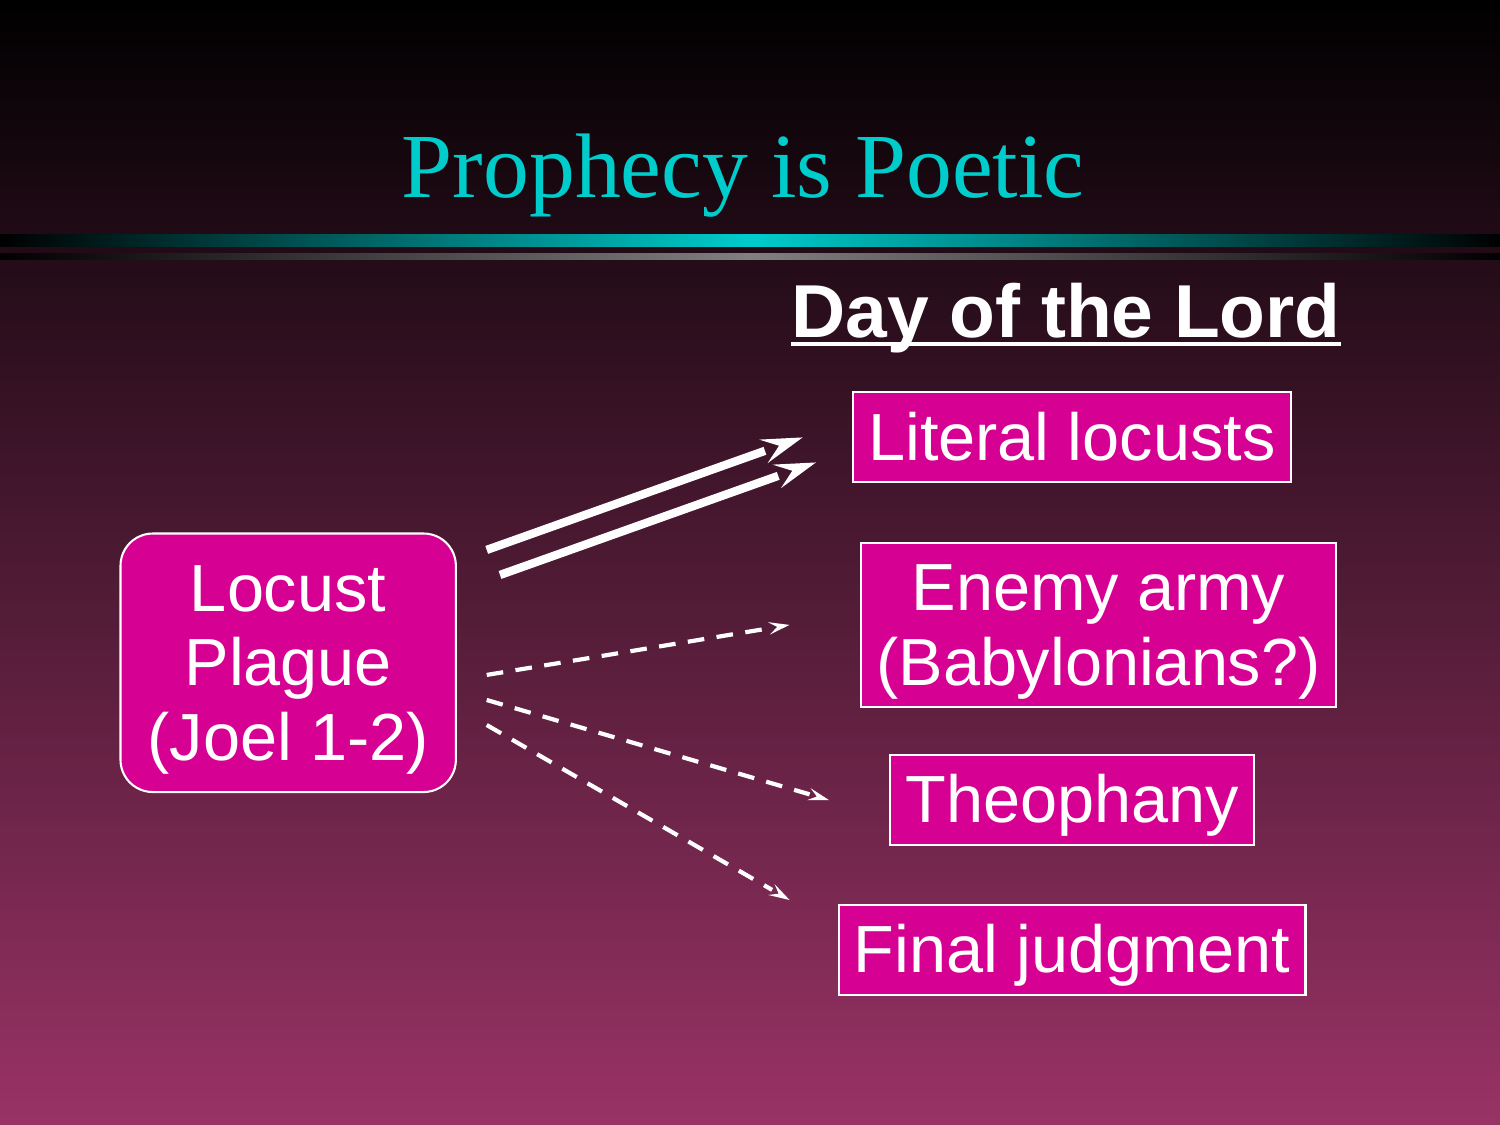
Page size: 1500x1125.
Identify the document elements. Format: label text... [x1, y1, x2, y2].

text_box Theophany [890, 754, 1254, 845]
title Prophecy is Poetic [99, 37, 1388, 225]
text_box Final judgment [838, 904, 1306, 995]
text_box Enemy army (Babylonians?) [861, 542, 1337, 708]
text_box Literal locusts [853, 392, 1292, 483]
text_box Day of the Lord [776, 262, 1450, 362]
text_box Locust Plague (Joel 1-2) [120, 533, 456, 793]
